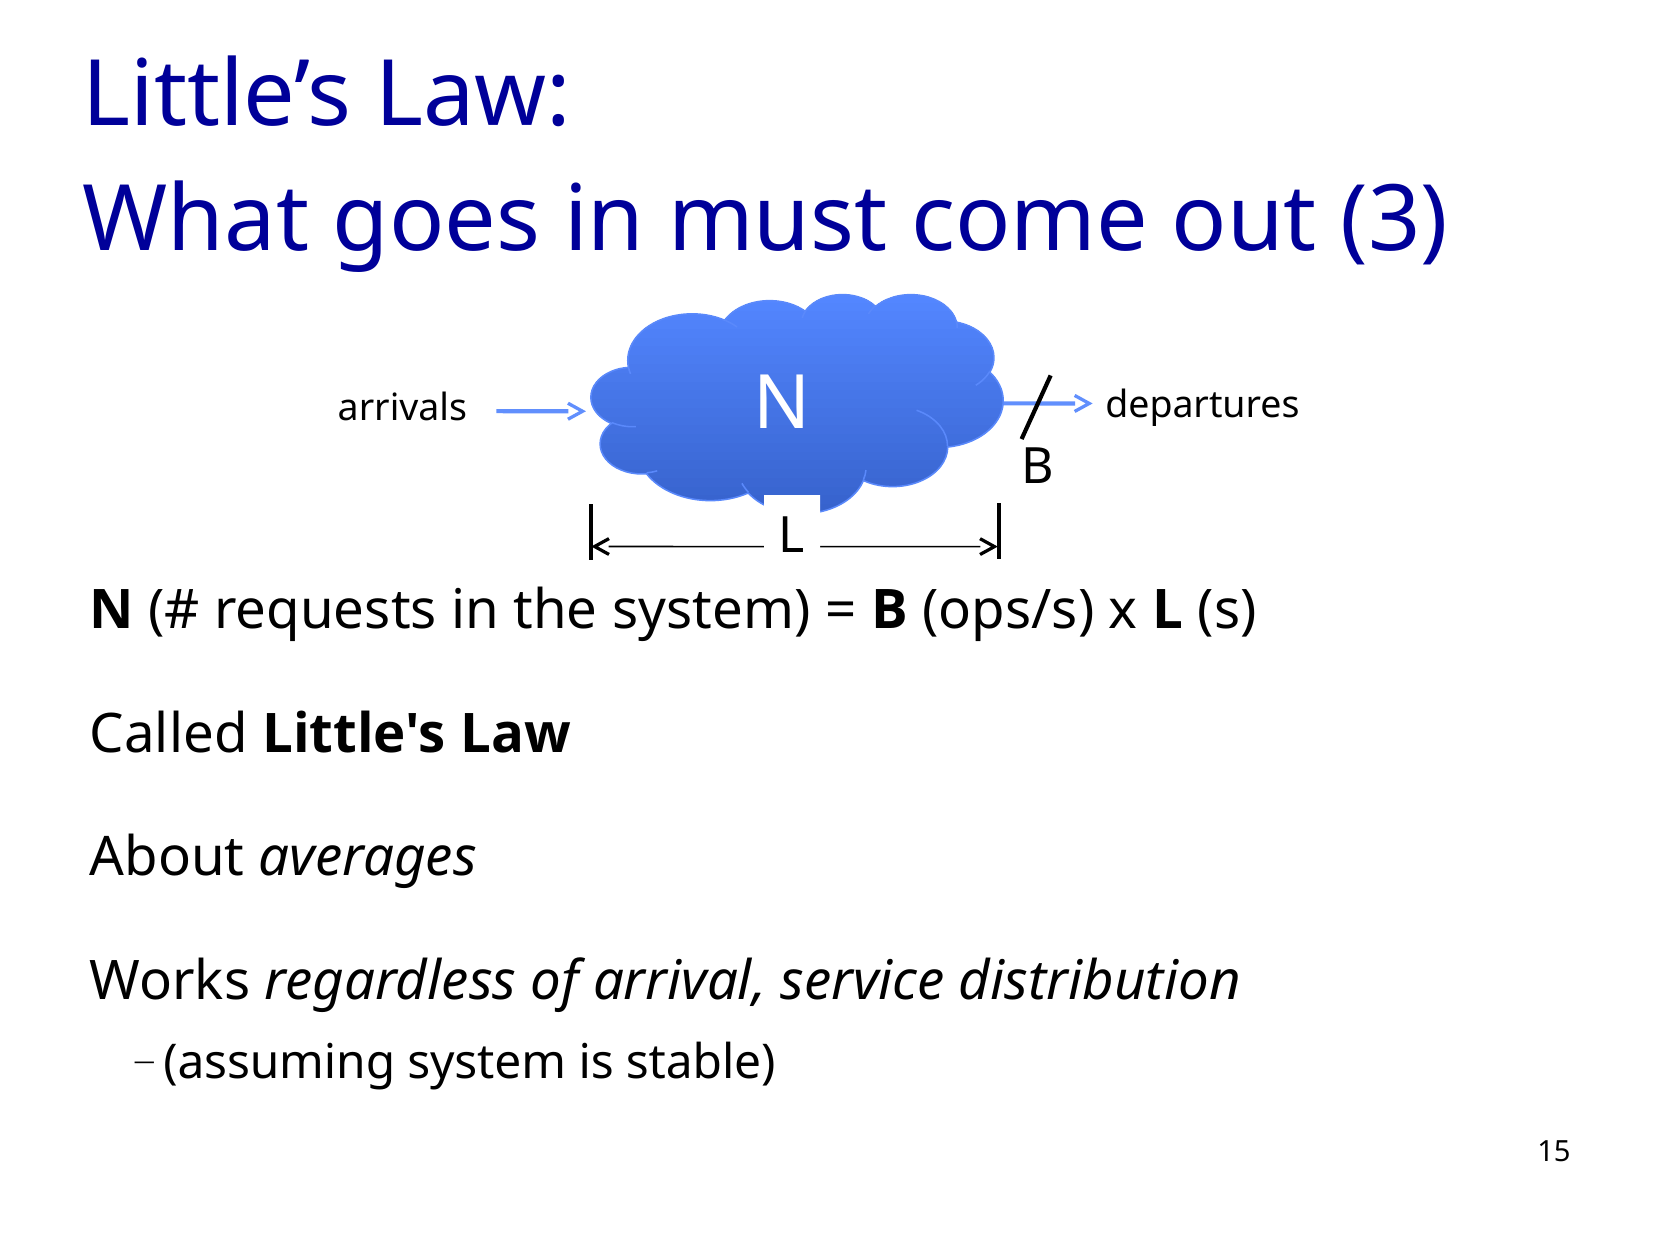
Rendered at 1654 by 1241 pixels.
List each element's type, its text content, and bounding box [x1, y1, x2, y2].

text_box B [1006, 425, 1069, 501]
list N (# requests in the system) = B (ops/s) x L (s) Called Little's Law About averages Works regardless of arrival, service distribution (assuming system is stable) [60, 570, 1571, 1096]
text_box L [764, 495, 821, 570]
title Little’s Law: What goes in must come out (3) [82, 49, 1571, 257]
text_box departures [1090, 372, 1315, 433]
text_box N [590, 294, 1004, 512]
text_box arrivals [322, 375, 482, 436]
